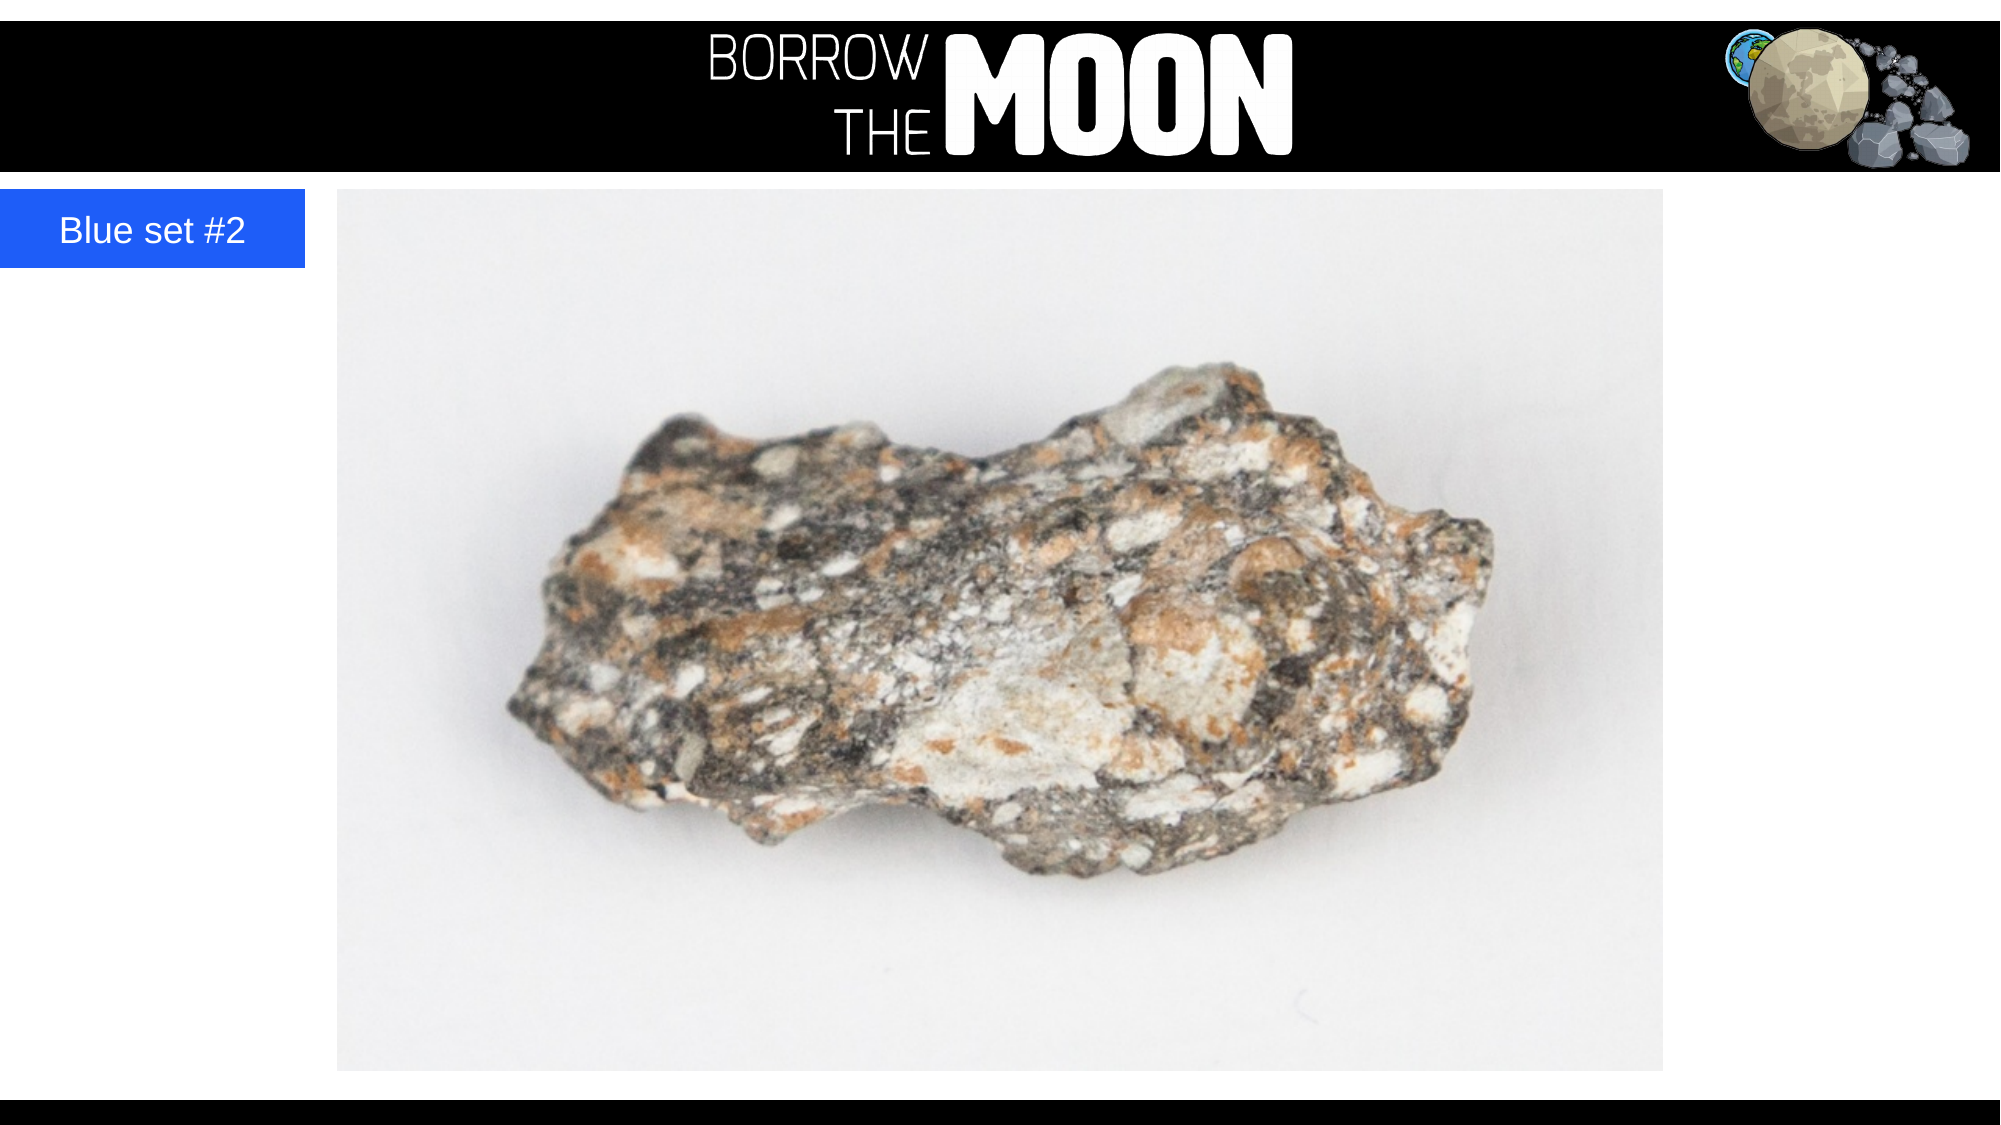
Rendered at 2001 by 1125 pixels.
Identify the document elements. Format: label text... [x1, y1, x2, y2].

picture [337, 189, 1663, 1071]
text_box Blue set #2 [0, 189, 305, 268]
